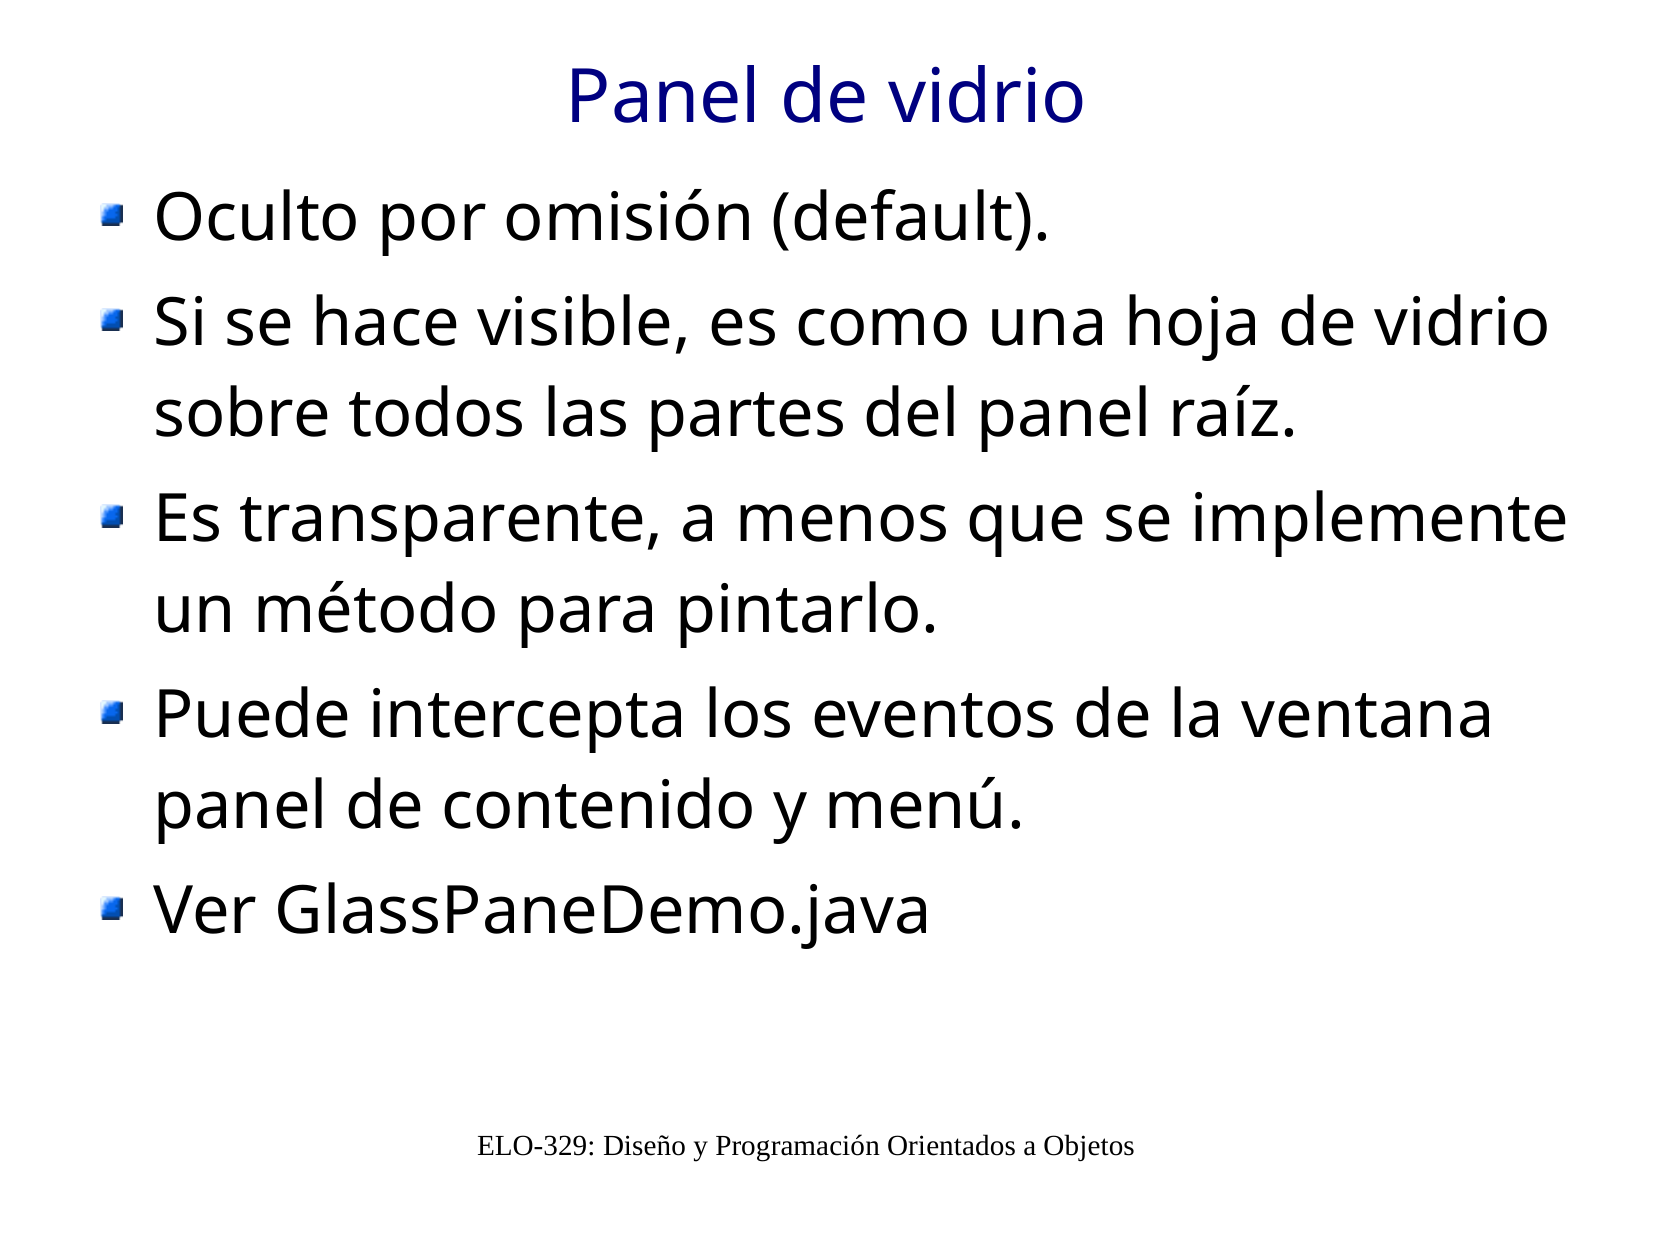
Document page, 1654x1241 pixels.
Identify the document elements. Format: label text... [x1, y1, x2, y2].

title Panel de vidrio [82, 43, 1571, 145]
list Oculto por omisión (default). Si se hace visible, es como una hoja de vidrio sobre todos las partes del panel raíz. Es transparente, a menos que se implemente un método para pintarlo. Puede intercepta los eventos de la ventana panel de contenido y menú. Ver GlassPaneDemo.java [82, 169, 1571, 1112]
